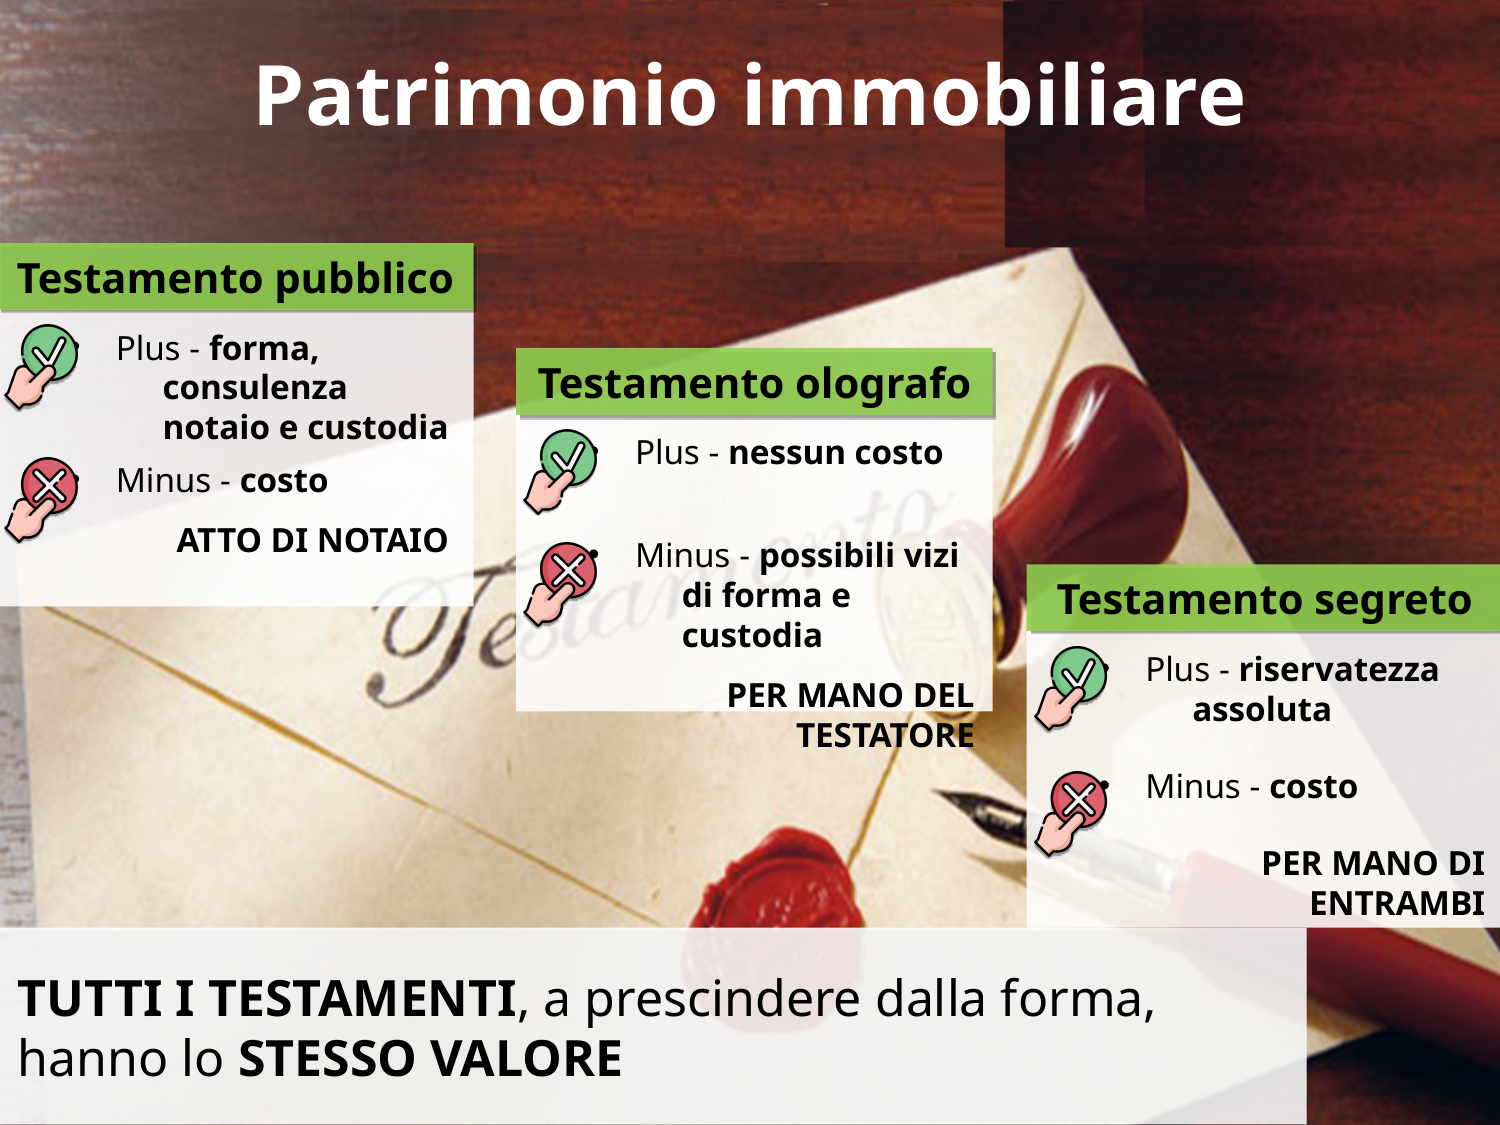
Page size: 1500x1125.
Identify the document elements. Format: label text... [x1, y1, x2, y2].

text_box Testamento segreto [1027, 564, 1500, 631]
text_box Plus - riservatezza assoluta Minus - costo PER MANO DI ENTRAMBI [1026, 630, 1500, 928]
picture [0, 457, 84, 543]
text_box TUTTI I TESTAMENTI, a prescindere dalla forma, hanno lo STESSO VALORE [0, 928, 1307, 1124]
text_box Patrimonio immobiliare [155, 34, 1345, 150]
text_box Testamento pubblico [0, 243, 474, 310]
picture [0, 324, 84, 410]
picture [0, 0, 1500, 928]
picture [1028, 772, 1113, 857]
picture [0, 928, 1500, 1125]
picture [1028, 646, 1113, 731]
text_box Plus - nessun costo Minus - possibili vizi di forma e custodia PER MANO DEL TESTATORE [516, 415, 993, 712]
text_box Testamento olografo [516, 348, 993, 415]
text_box Plus - forma, consulenza notaio e custodia Minus - costo ATTO DI NOTAIO [0, 310, 474, 607]
